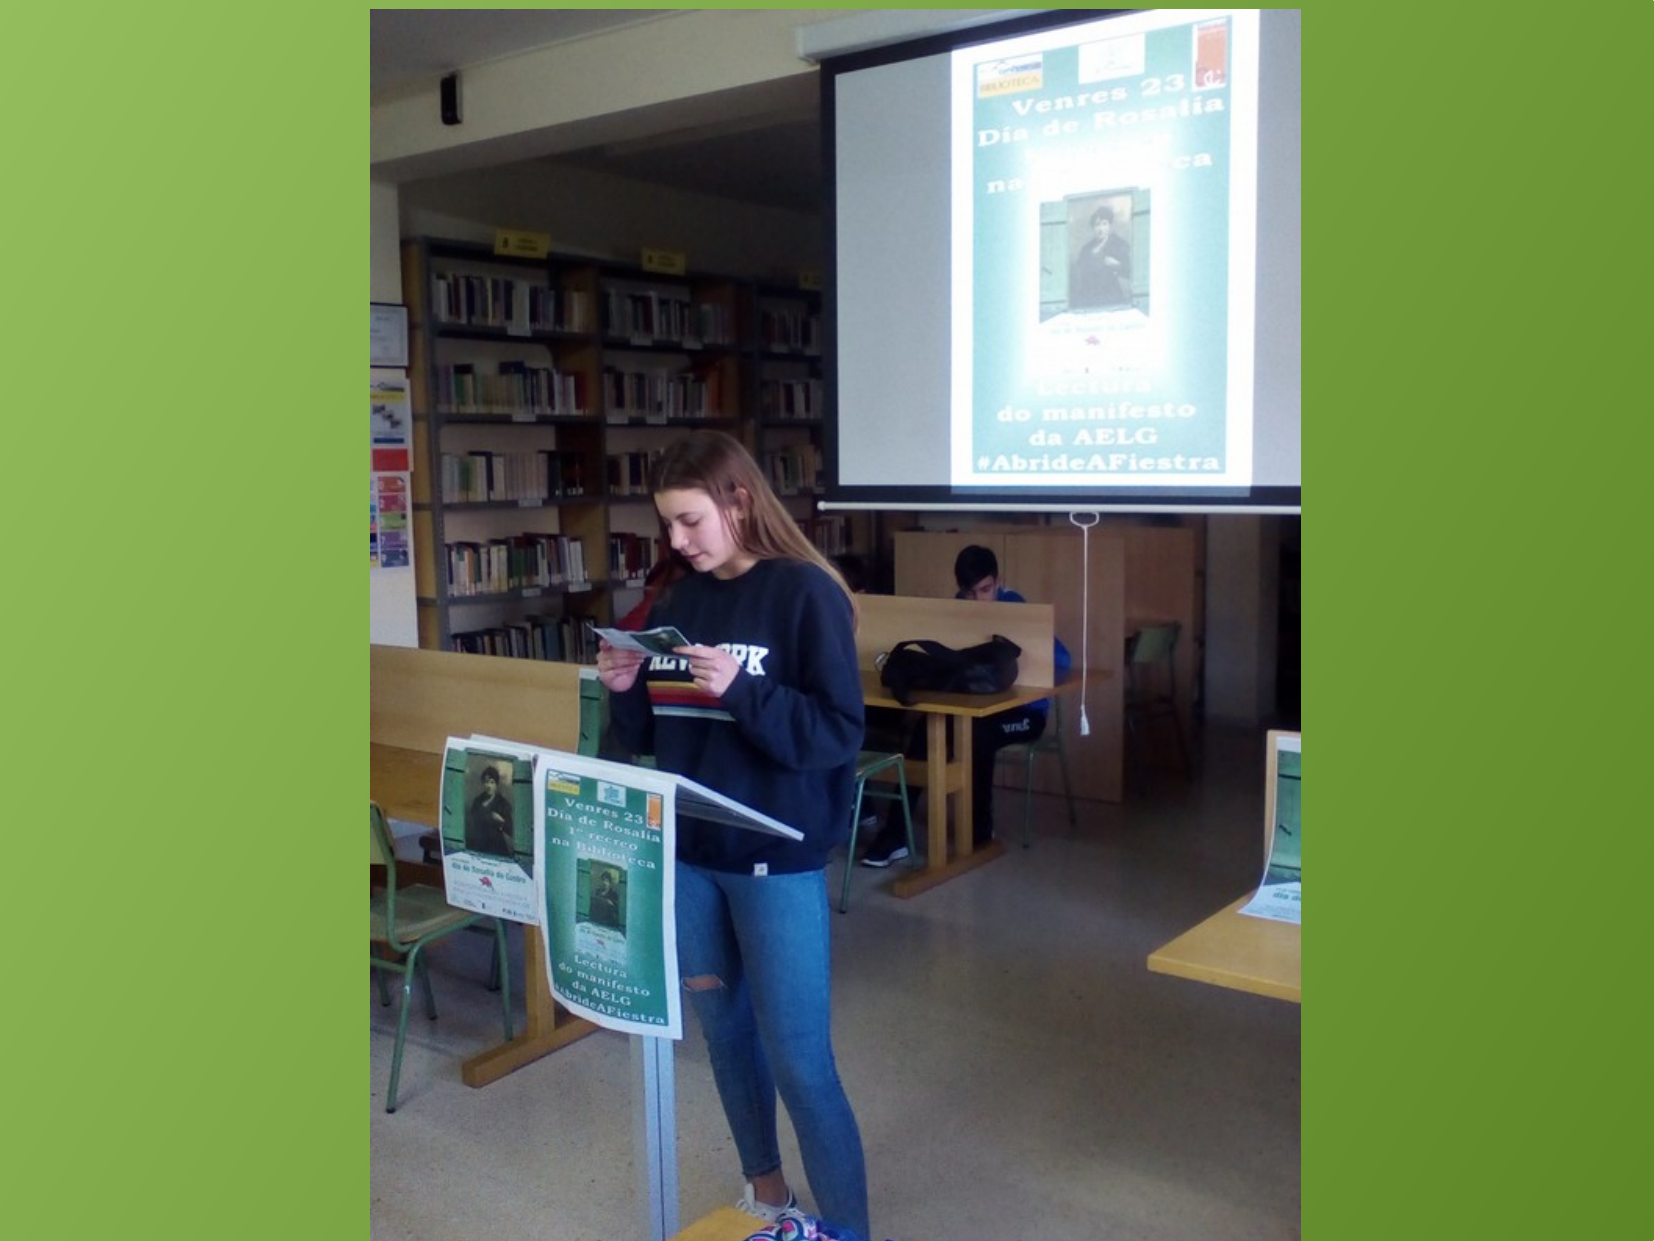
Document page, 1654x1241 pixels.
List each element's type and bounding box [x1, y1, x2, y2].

picture [370, 9, 1301, 1241]
